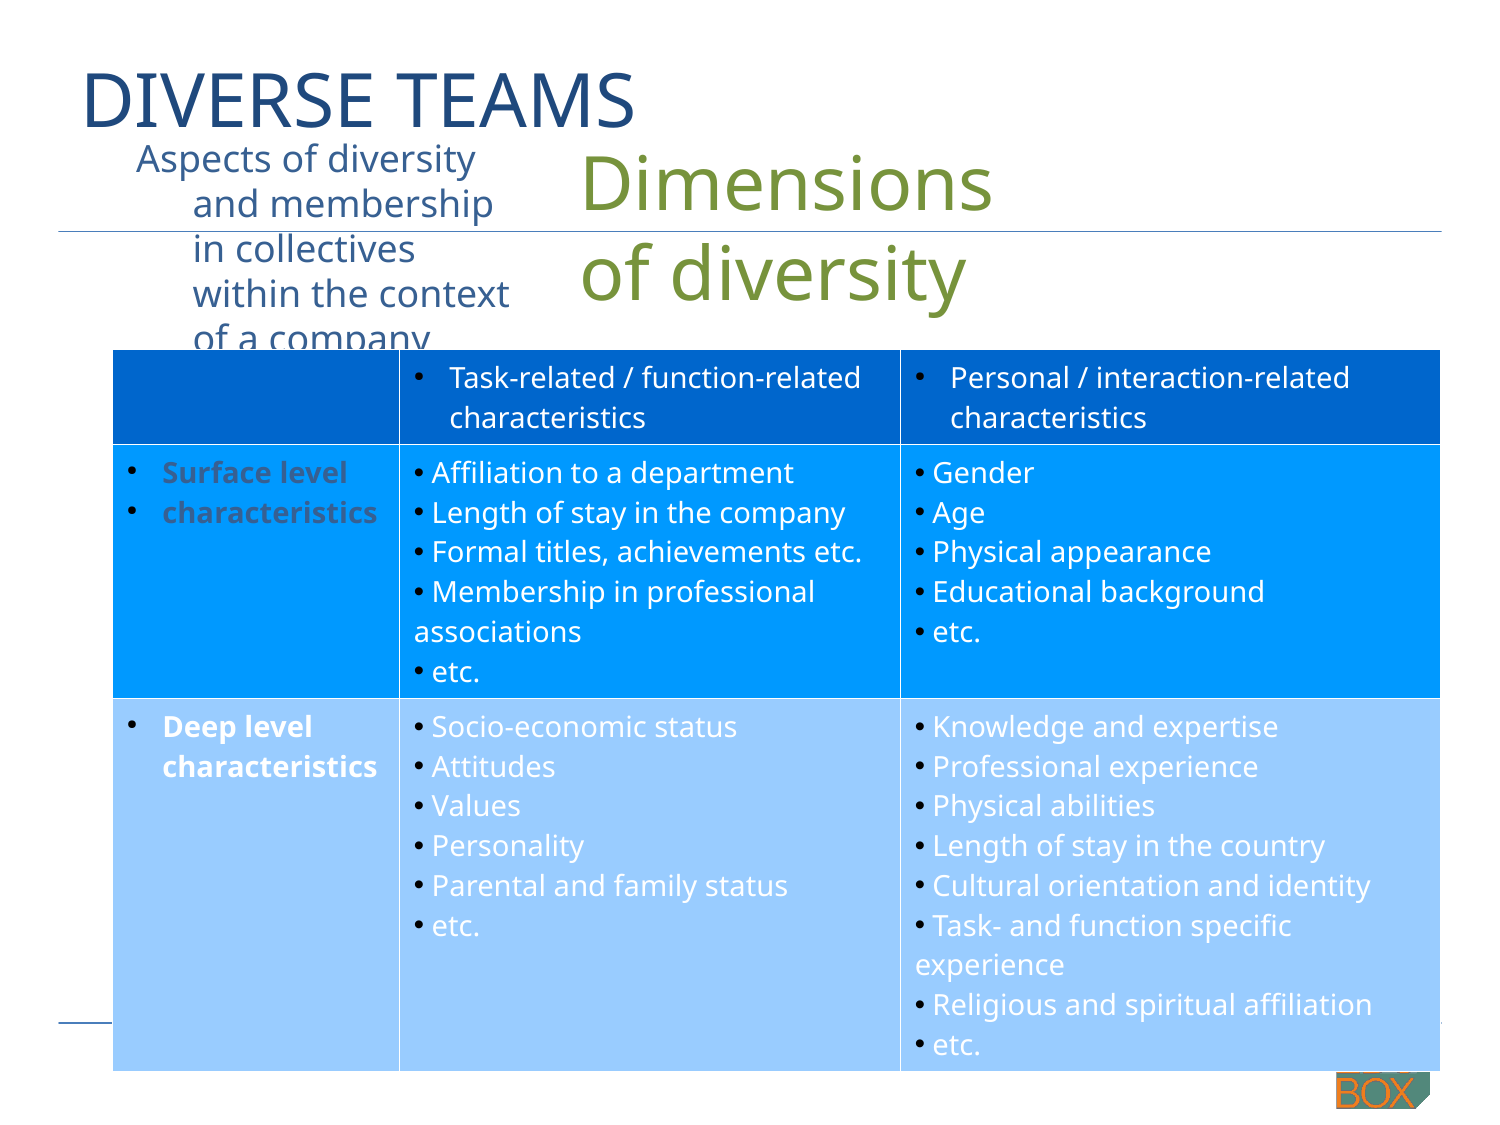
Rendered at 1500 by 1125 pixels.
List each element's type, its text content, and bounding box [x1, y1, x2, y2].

picture [1328, 1072, 1437, 1114]
title DIVERSE TEAMS [64, 42, 1040, 127]
list Aspects of diversity and membership in collectives within the context of a company [709, 246, 1426, 296]
table_header Personal / interaction-related characteristics [901, 350, 1440, 444]
table_header [113, 350, 399, 444]
table_cell Surface level characteristics [113, 445, 399, 698]
table_cell Socio-economic status Attitudes Values Personality Parental and family status etc. [400, 699, 900, 1071]
list Dimensions of diversity [64, 127, 1040, 247]
list Aspects of diversity and membership in collectives within the context of a company [75, 247, 634, 296]
table_cell Affiliation to a department Length of stay in the company Formal titles, achievements etc. Membership in professional associations etc. [400, 445, 900, 698]
table_cell Gender Age Physical appearance Educational background etc. [901, 445, 1440, 698]
table_cell Knowledge and expertise Professional experience Physical abilities Length of stay in the country Cultural orientation and identity Task- and function specific experience Religious and spiritual affiliation etc. [901, 699, 1440, 1071]
table_cell Deep level characteristics [113, 699, 399, 1071]
list Aspects of diversity and membership in collectives within the context of a company [639, 247, 703, 296]
table_header Task-related / function-related characteristics [400, 350, 900, 444]
